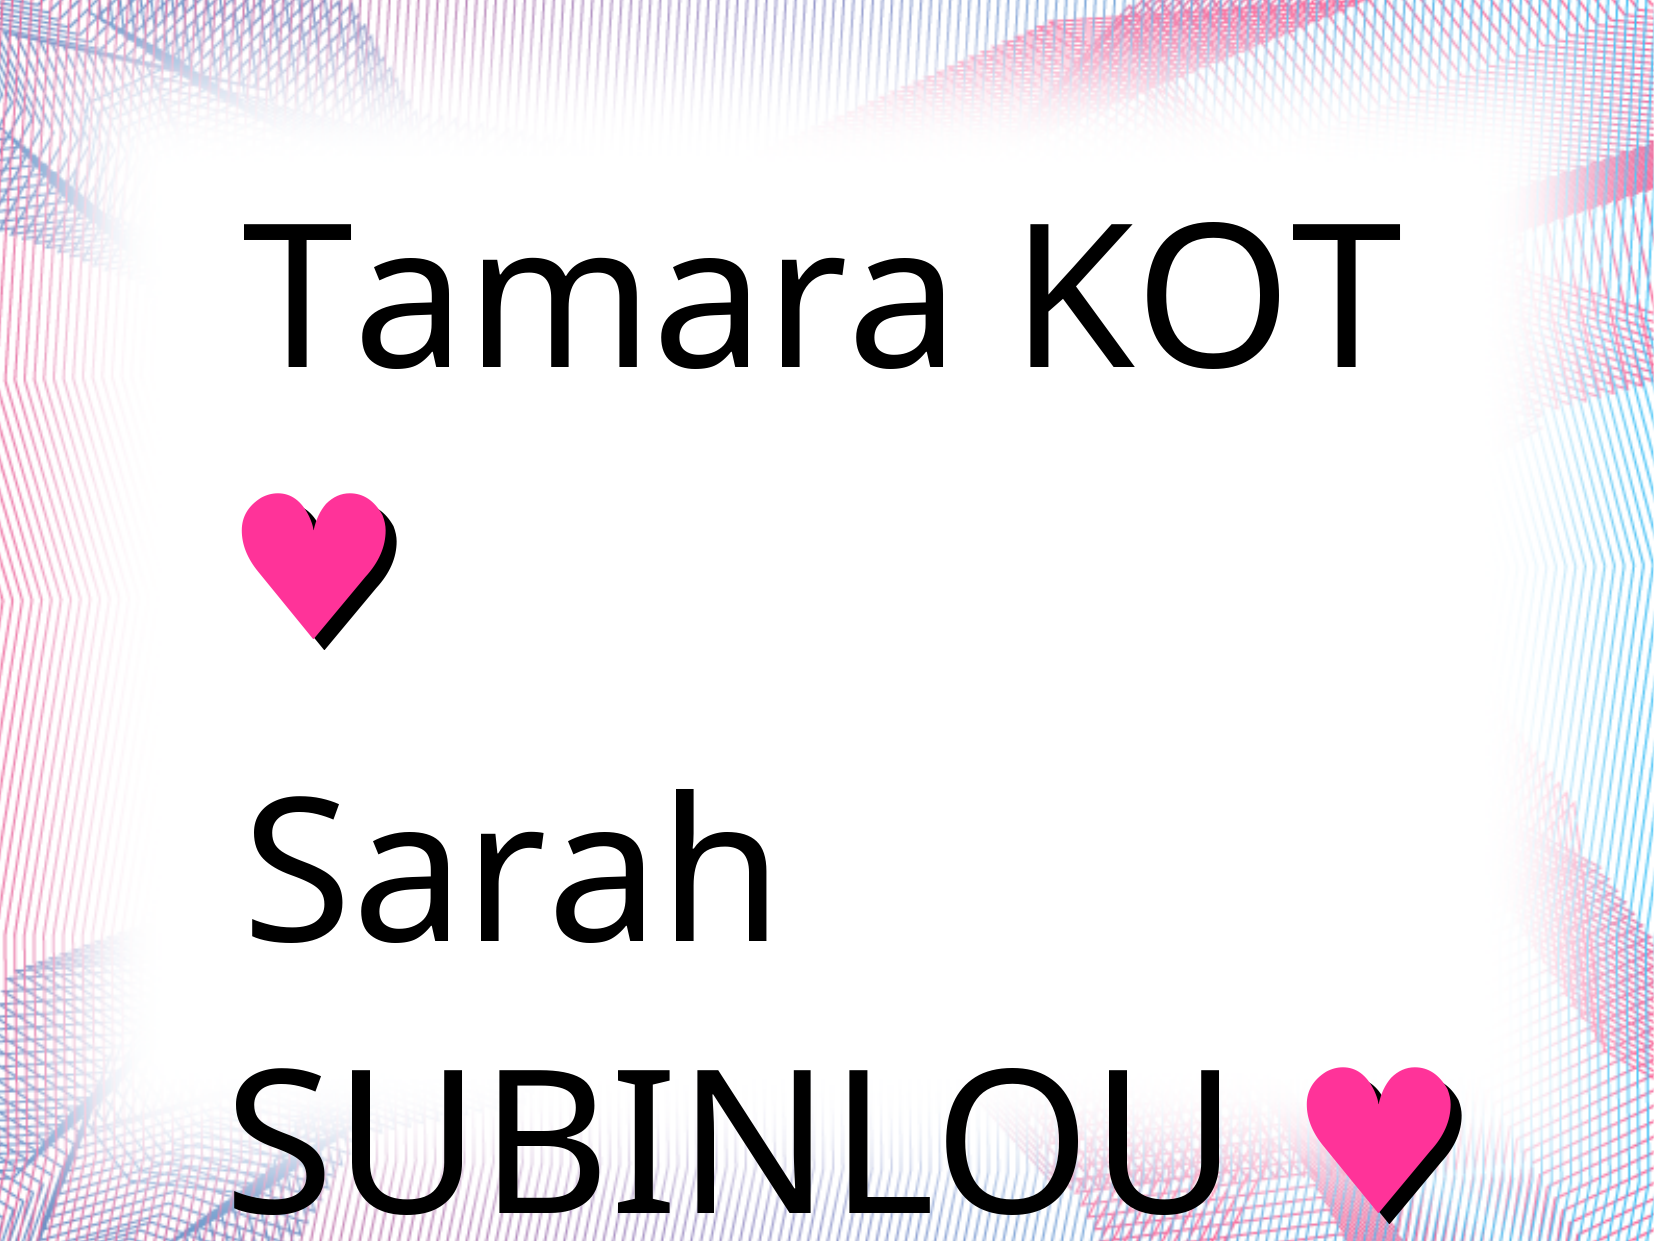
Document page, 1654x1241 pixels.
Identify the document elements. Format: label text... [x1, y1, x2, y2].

list Tamara KOT ♥ Sarah SUBINLOU ♥ [153, 153, 1642, 972]
picture [0, 0, 1654, 1241]
